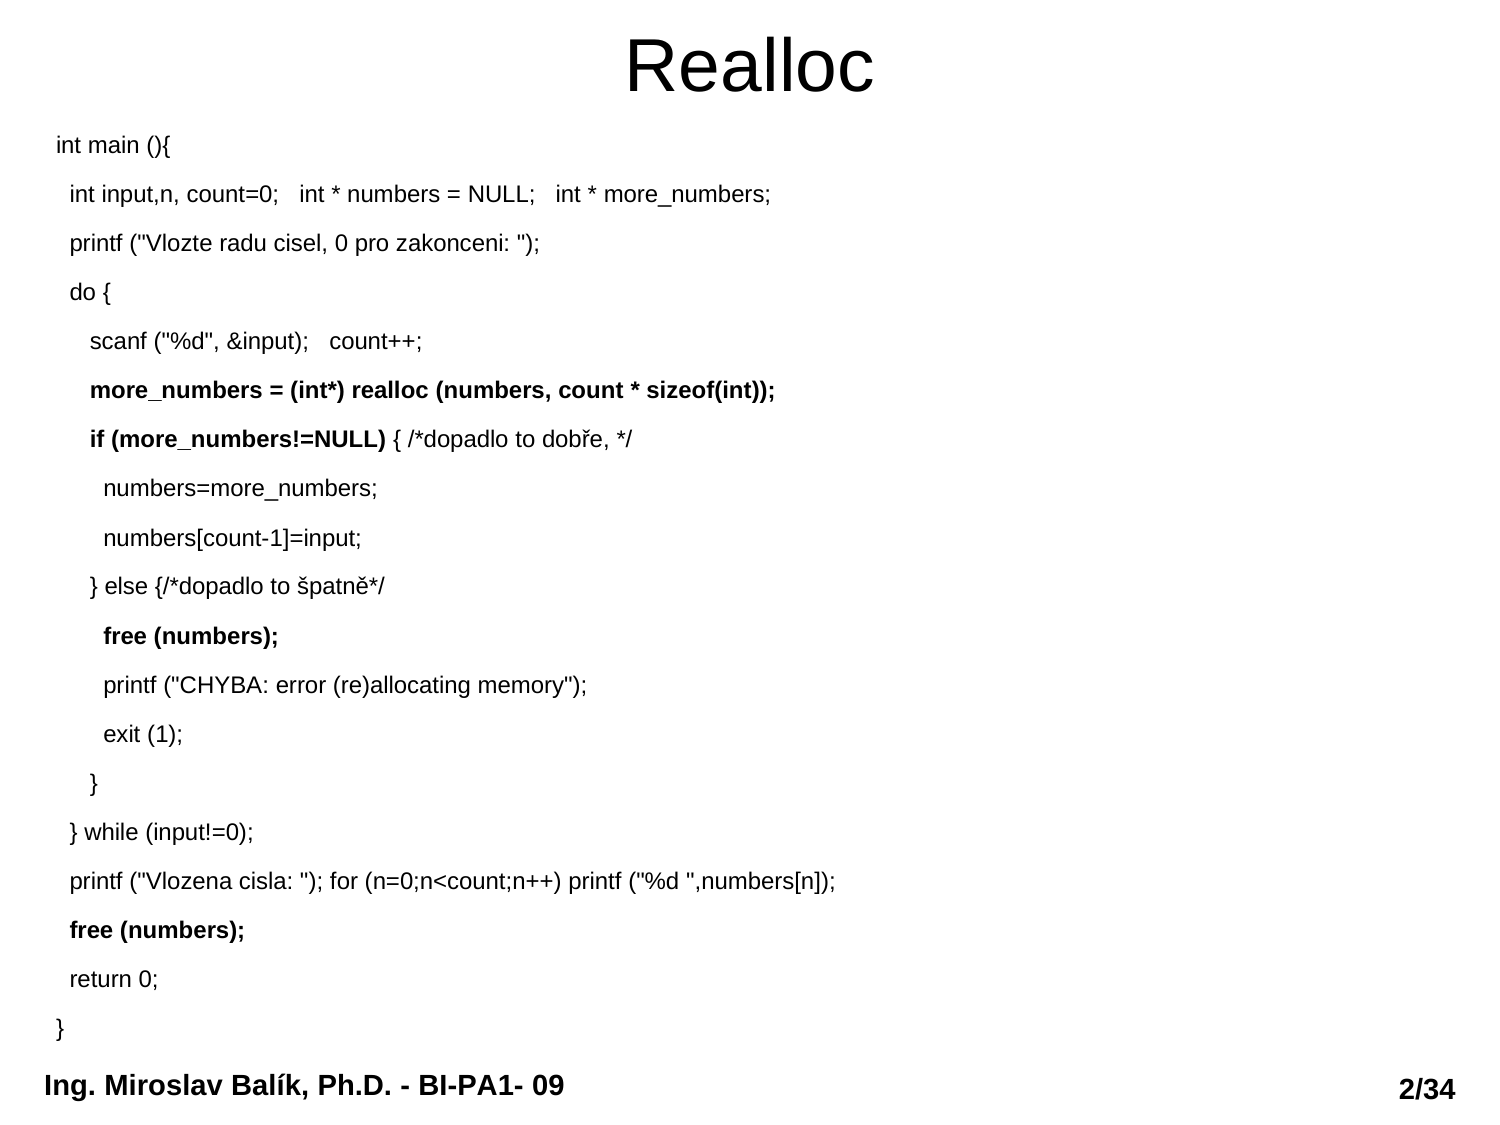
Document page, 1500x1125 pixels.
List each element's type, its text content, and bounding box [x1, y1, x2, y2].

list int main (){ int input,n, count=0; int * numbers = NULL; int * more_numbers; printf ("Vlozte radu cisel, 0 pro zakonceni: "); do { scanf ("%d", &input); count++; more_numbers = (int*) realloc (numbers, count * sizeof(int)); if (more_numbers!=NULL) { /*dopadlo to dobře, */ numbers=more_numbers; numbers[count-1]=input; } else {/*dopadlo to špatně*/ free (numbers); printf ("CHYBA: error (re)allocating memory"); exit (1); } } while (input!=0); printf ("Vlozena cisla: "); for (n=0;n<count;n++) printf ("%d ",numbers[n]); free (numbers); return 0; } [41, 107, 1471, 1053]
text_box Ing. Miroslav Balík, Ph.D. - BI-PA1- 09 [29, 1058, 625, 1114]
text_box <číslo>/34 [1120, 1062, 1471, 1117]
title Realloc [62, 8, 1438, 107]
